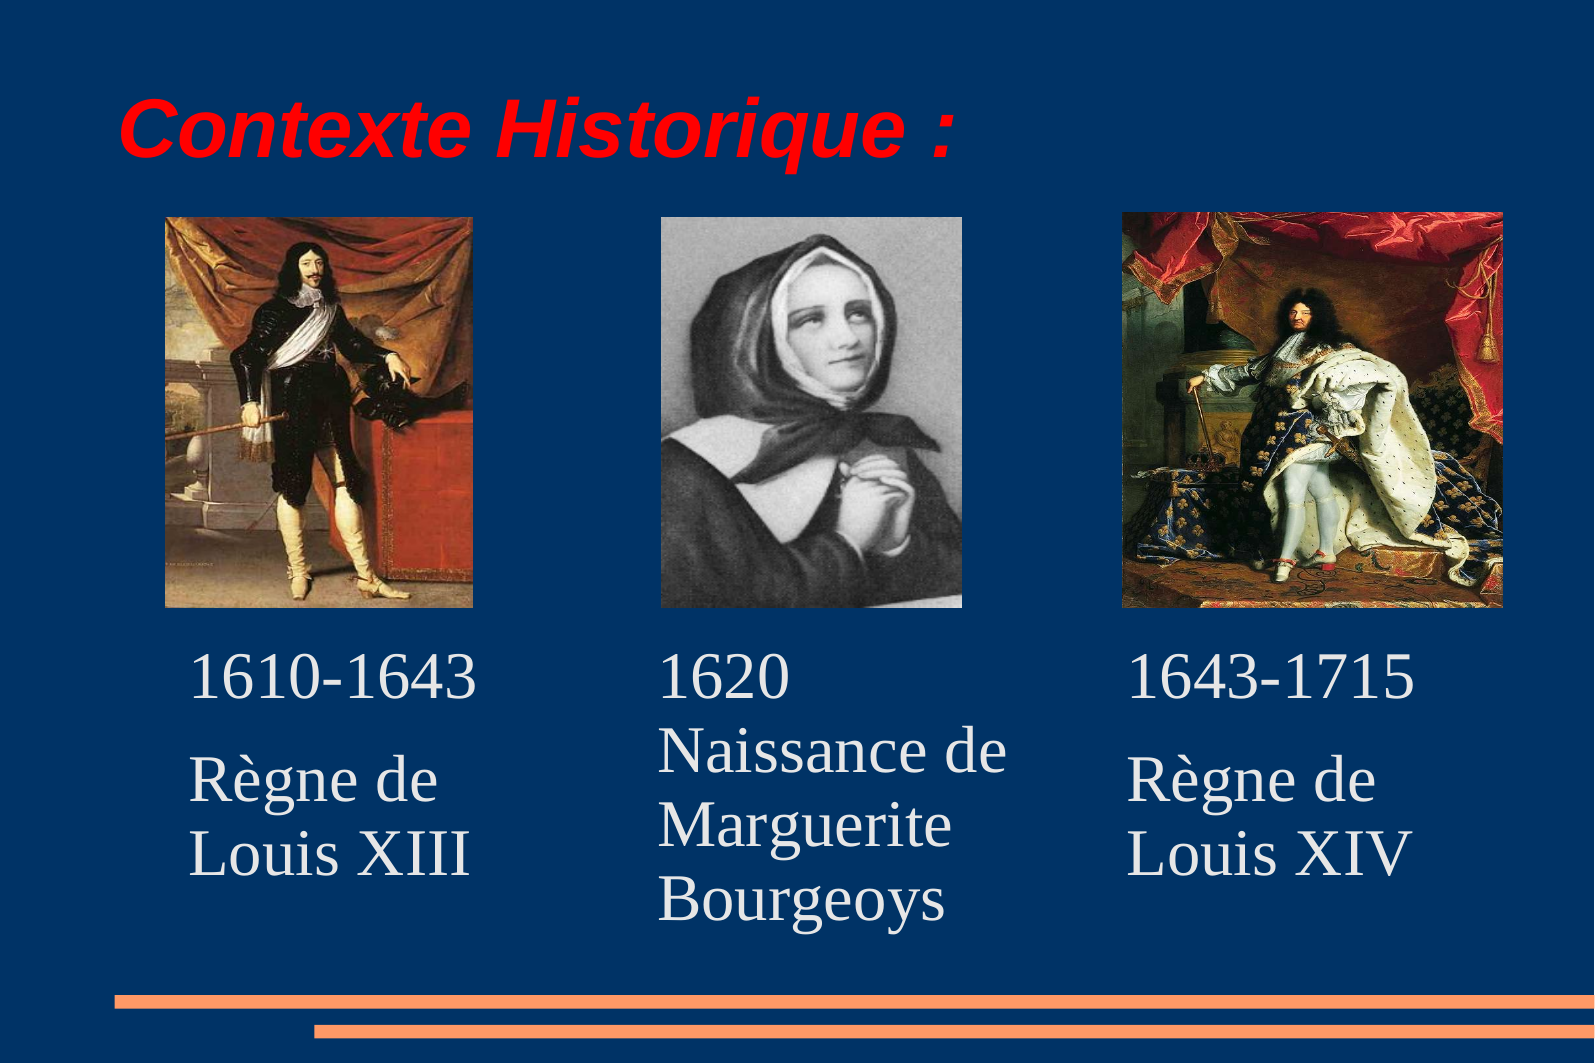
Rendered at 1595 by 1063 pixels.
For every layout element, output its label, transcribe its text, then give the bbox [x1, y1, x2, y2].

picture [661, 217, 962, 608]
list 1610-1643 Règne de Louis XIII [117, 638, 564, 970]
picture [1122, 212, 1503, 608]
list 1643-1715 Règne de Louis XIV [1055, 638, 1503, 970]
list 1620 Naissance de Marguerite Bourgeoys [586, 638, 1034, 970]
title Contexte Historique : [117, 39, 1479, 218]
picture [165, 217, 473, 608]
